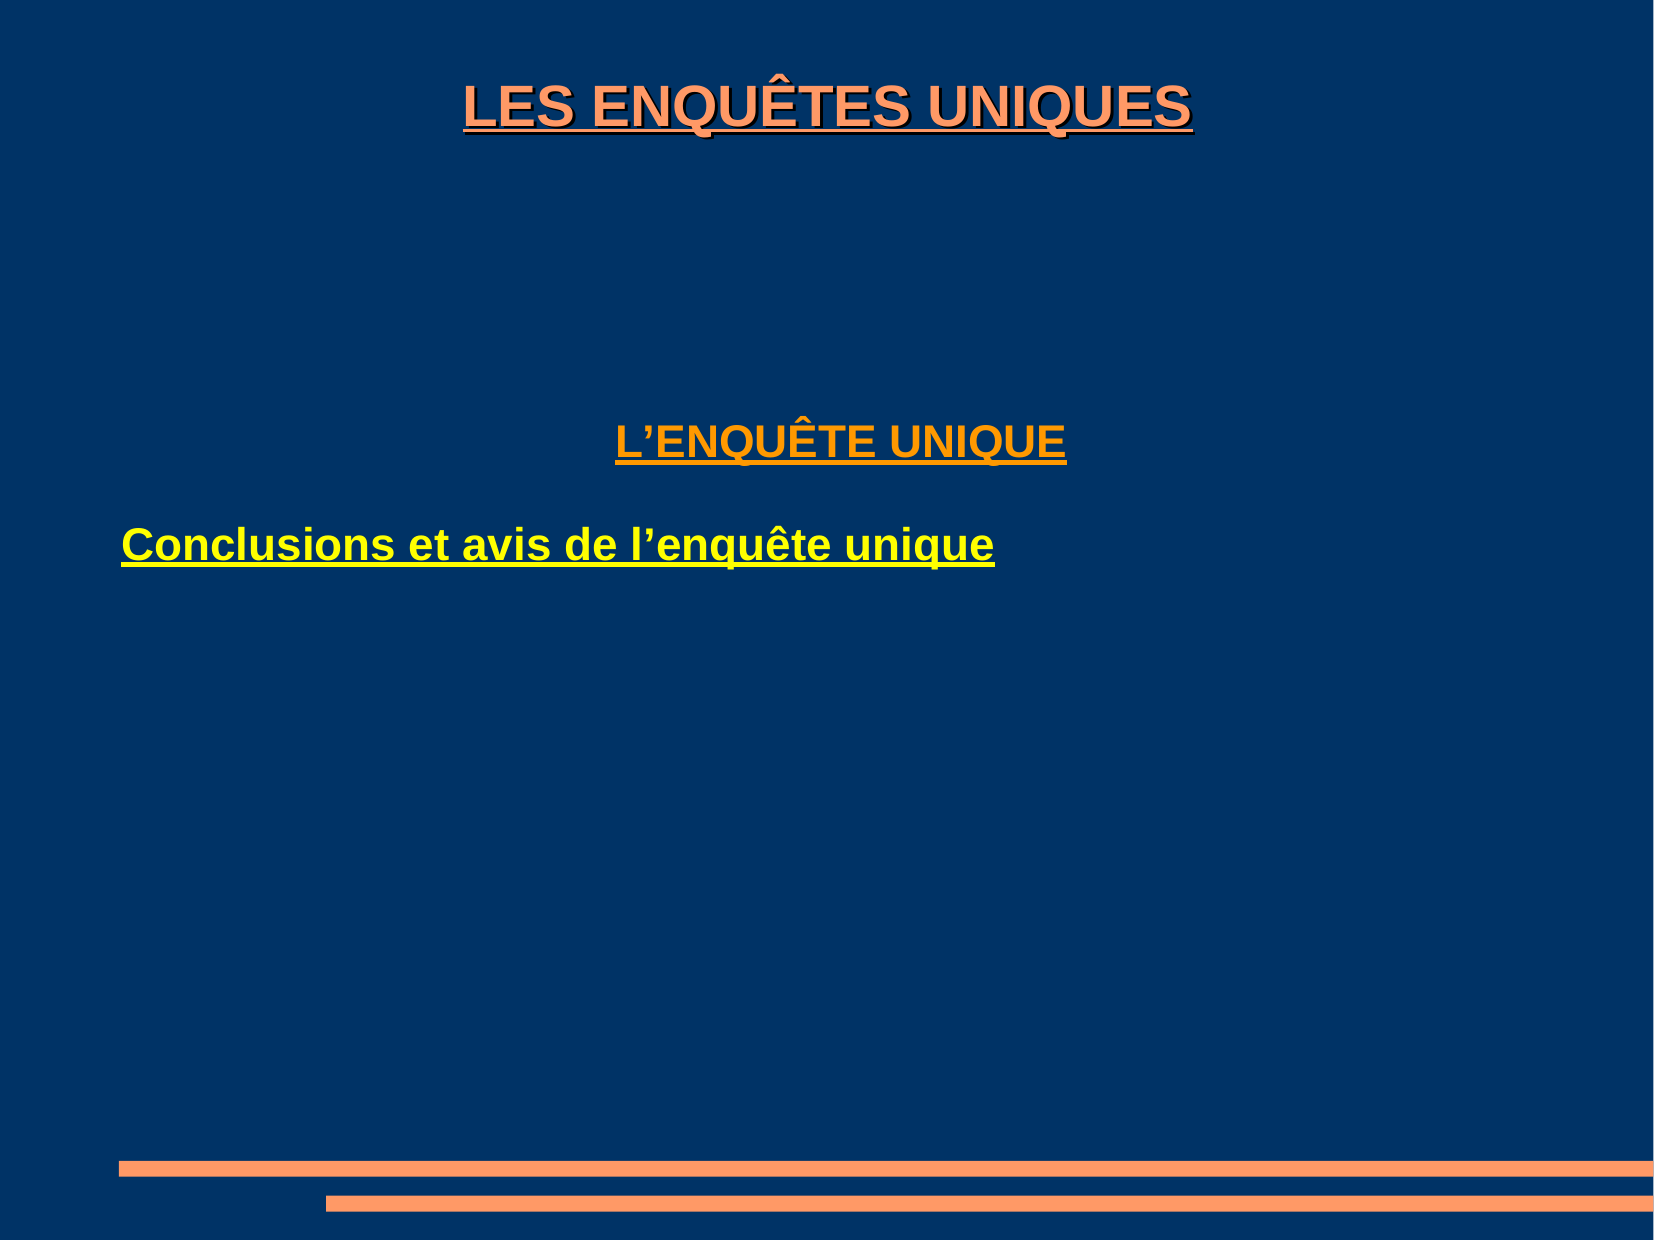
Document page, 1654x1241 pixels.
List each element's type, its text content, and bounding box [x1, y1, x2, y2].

title LES ENQUÊTES UNIQUES [121, 46, 1534, 166]
subtitle L’ENQUÊTE UNIQUE Conclusions et avis de l’enquête unique [121, 201, 1561, 1143]
